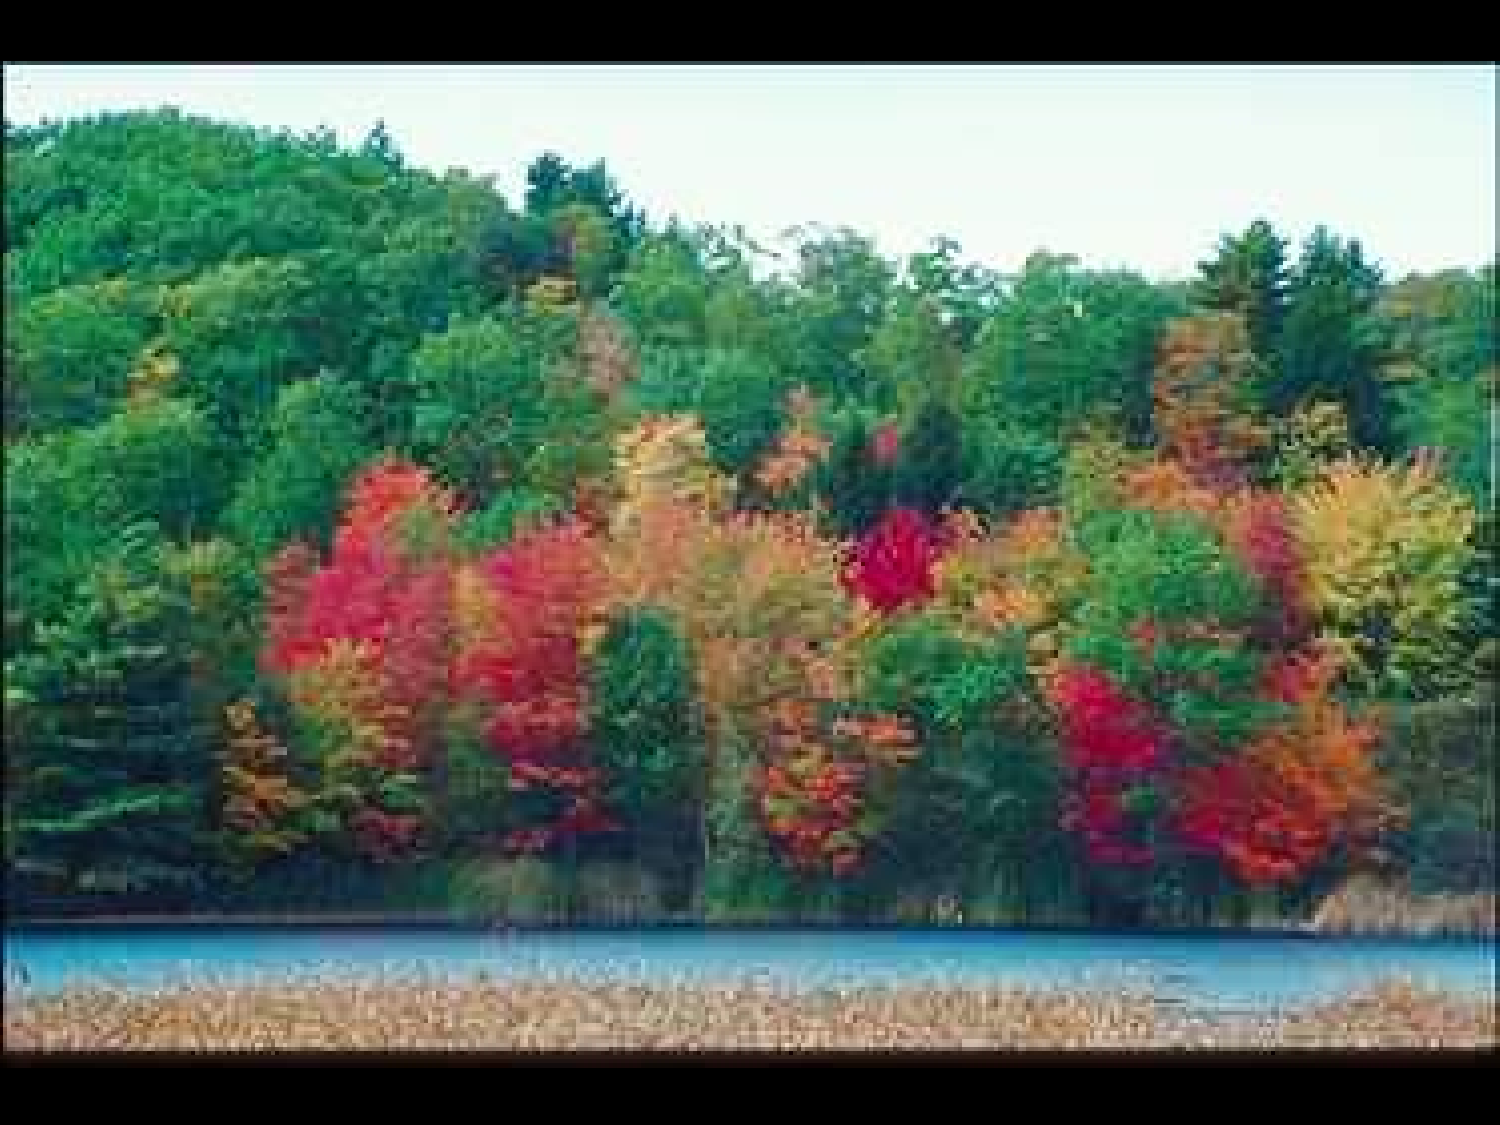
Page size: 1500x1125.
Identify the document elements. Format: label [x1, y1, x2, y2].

picture [0, 61, 1500, 1068]
